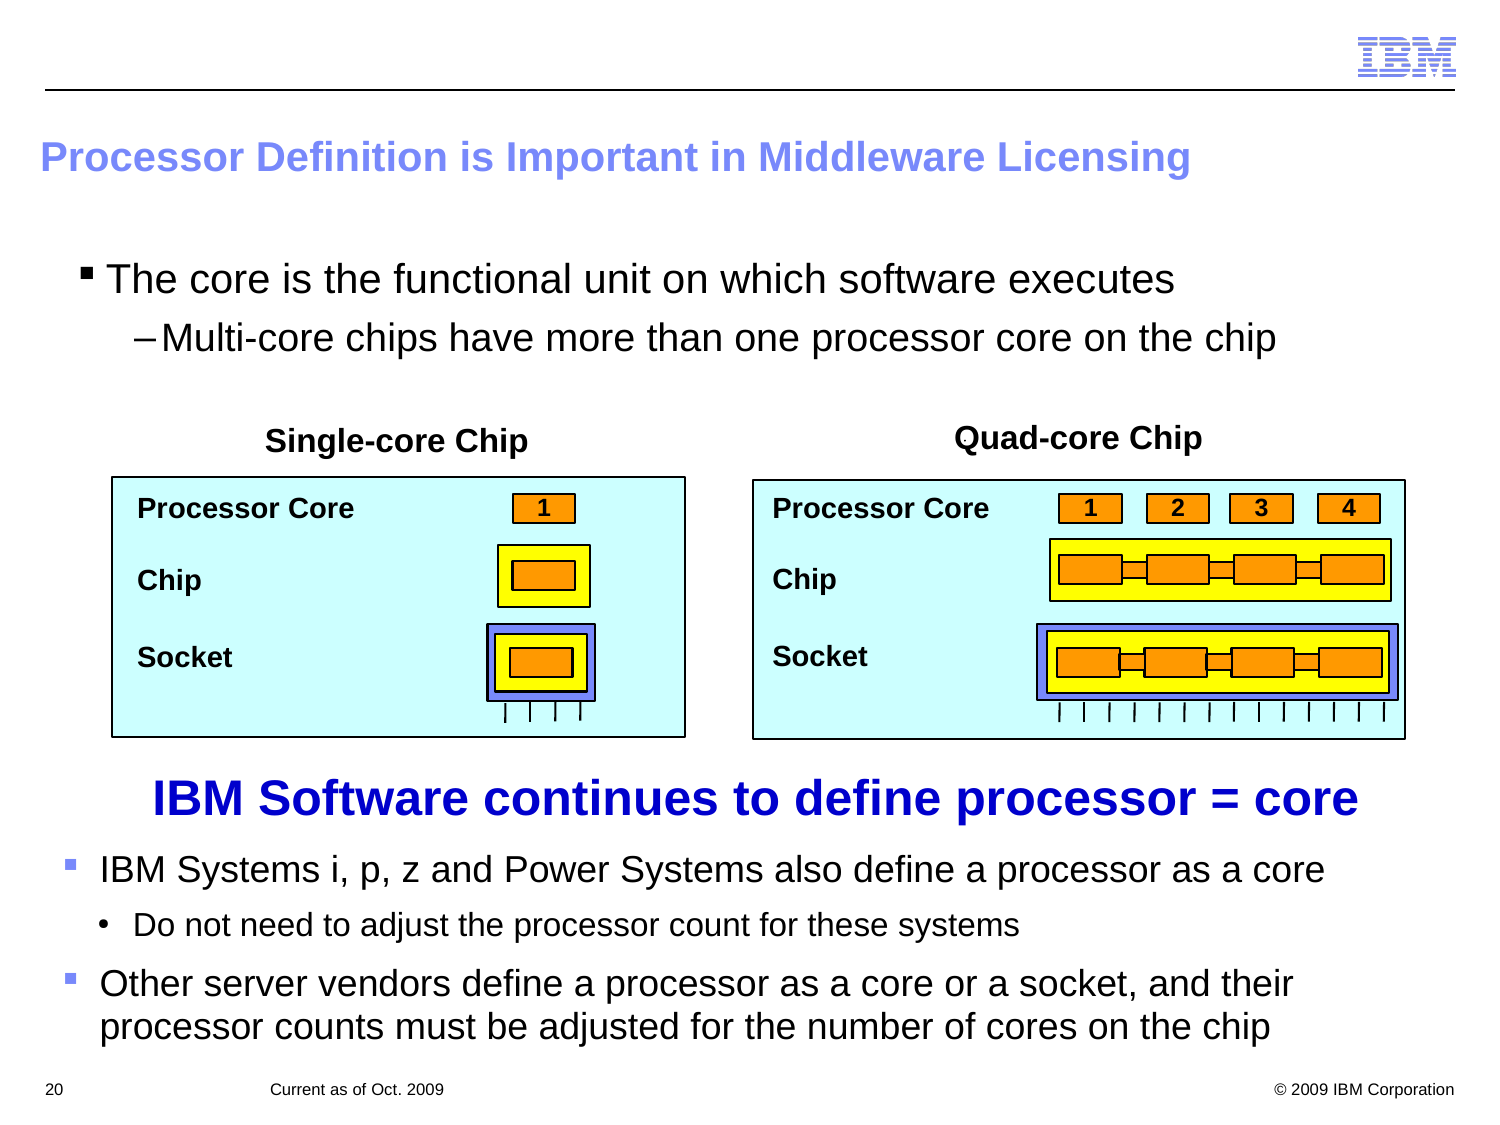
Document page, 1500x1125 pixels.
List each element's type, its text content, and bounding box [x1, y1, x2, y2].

table_cell Chip [122, 545, 463, 614]
list The core is the functional unit on which software executes Multi-core chips have more than one processor core on the chip [62, 255, 1388, 472]
text_box 3 [1230, 493, 1293, 524]
text_box 2 [1146, 493, 1210, 523]
picture [1358, 37, 1456, 77]
table_header Processor Core [757, 474, 1098, 544]
text_box 1 [1059, 493, 1122, 523]
text_box [752, 480, 1405, 740]
text_box 4 [1317, 493, 1381, 524]
table_cell Socket [757, 613, 1098, 699]
table_header Processor Core [122, 474, 463, 545]
table_cell Socket [122, 614, 463, 699]
title Processor Definition is Important in Middleware Licensing [25, 129, 1500, 192]
table_cell Chip [757, 544, 1098, 613]
text_box IBM Software continues to define processor = core IBM Systems i, p, z and Power Systems also define a processor as a core Do not need to adjust the processor count for these systems Other server vendors define a processor as a core or a socket, and their processor counts must be adjusted for the number of cores on the chip [47, 761, 1466, 1066]
text_box 1 [512, 493, 576, 523]
text_box [112, 476, 685, 738]
